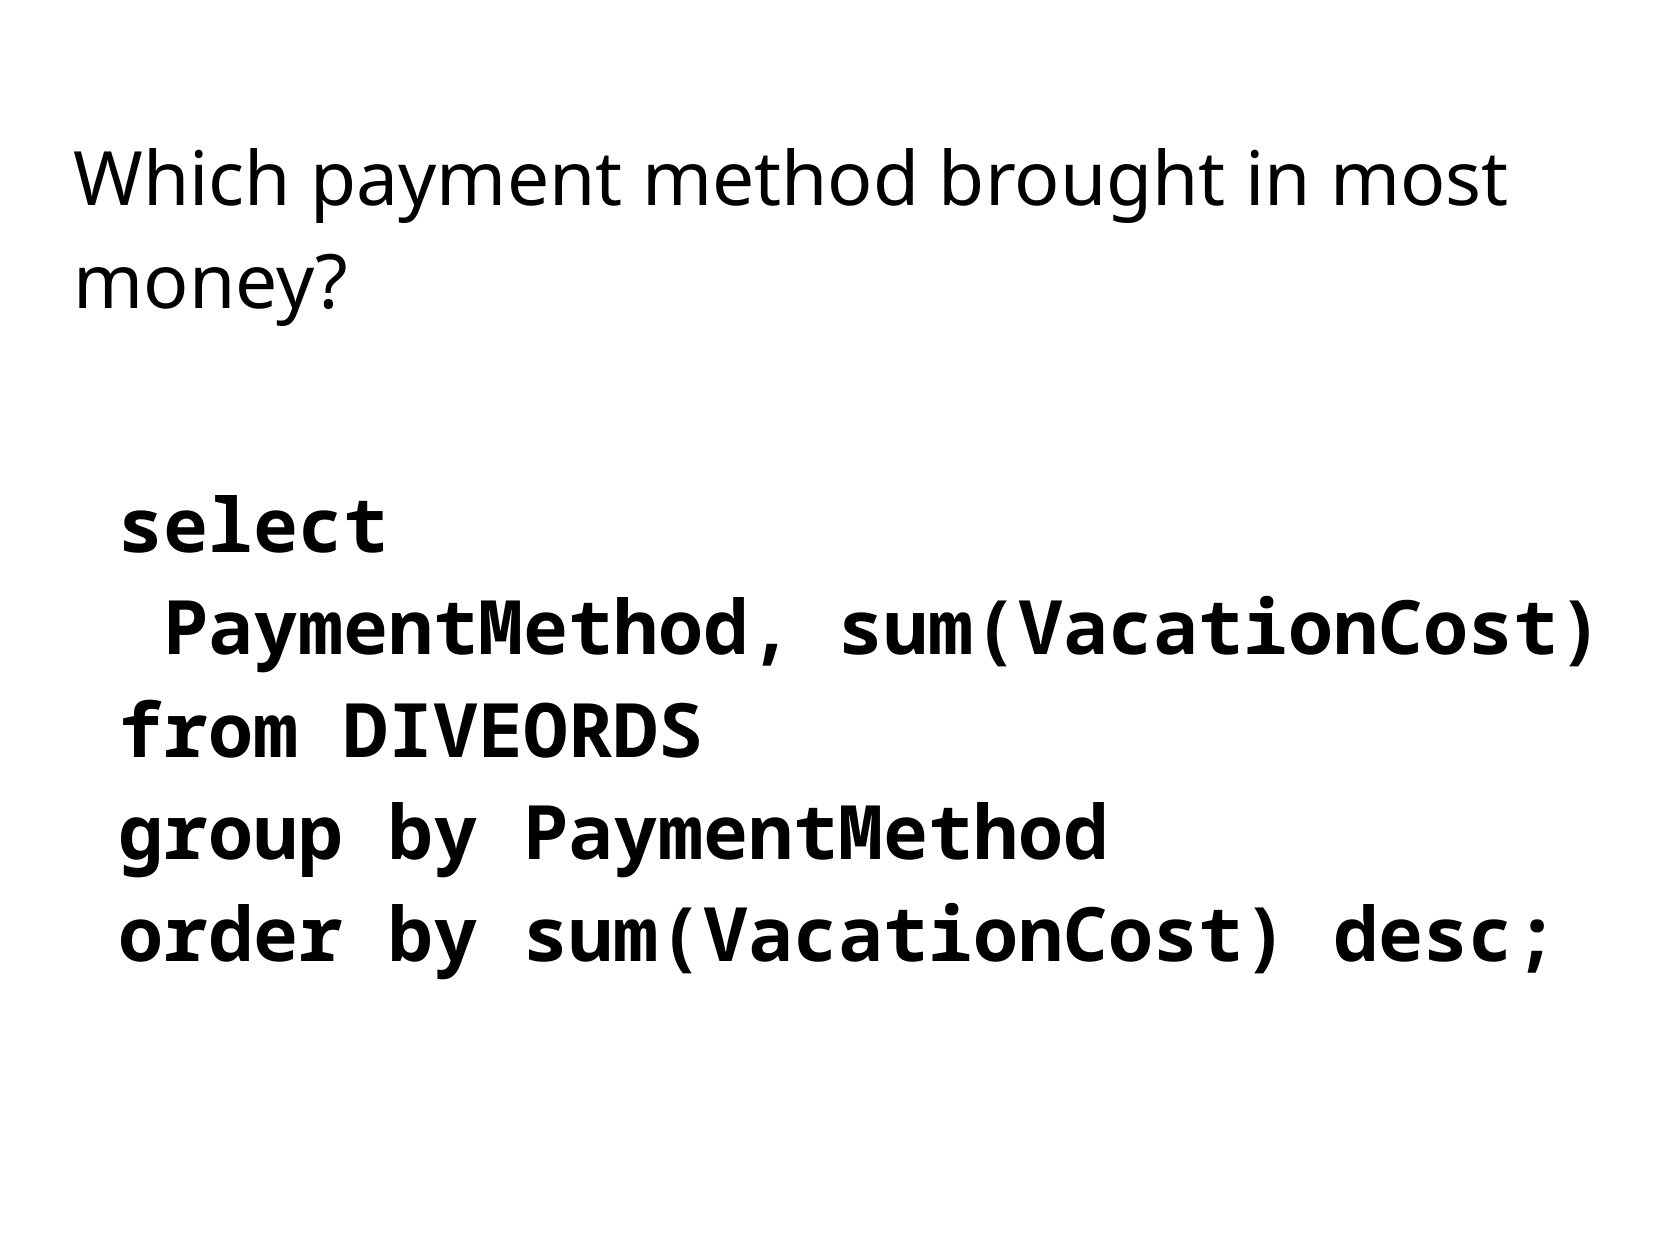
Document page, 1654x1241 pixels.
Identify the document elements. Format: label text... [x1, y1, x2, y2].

text_box Which payment method brought in most money? [59, 118, 1565, 316]
subtitle select PaymentMethod, sum(VacationCost) from DIVEORDS group by PaymentMethod order by sum(VacationCost) desc; [118, 472, 1654, 1123]
